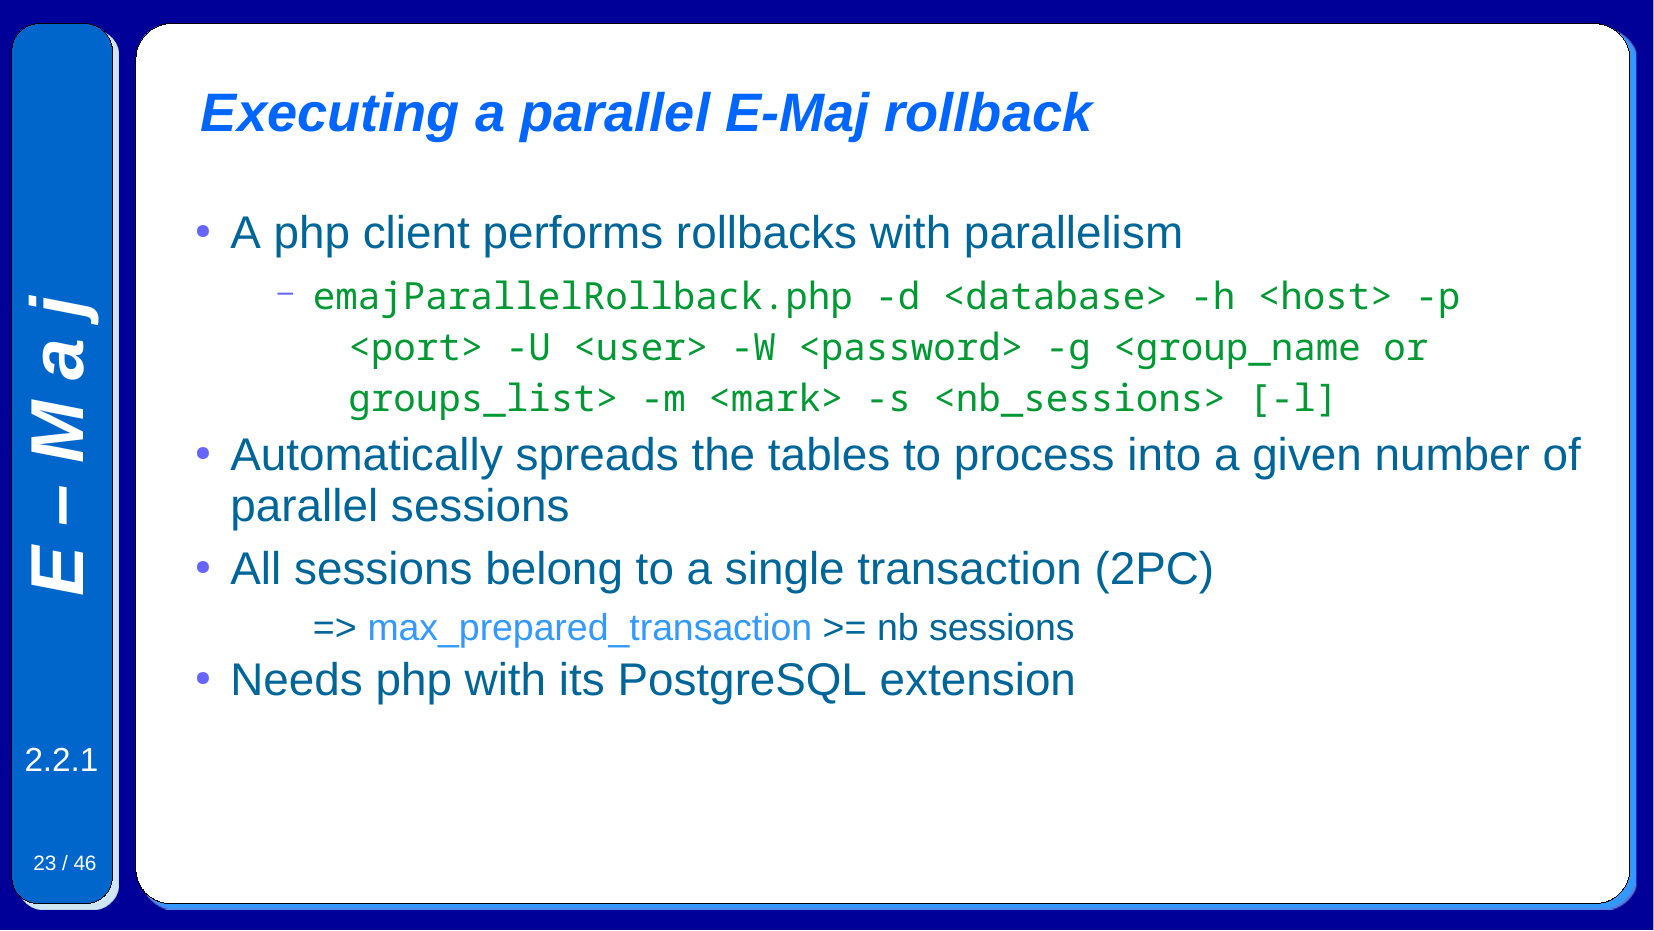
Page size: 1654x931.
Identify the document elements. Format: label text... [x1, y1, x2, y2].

title Executing a parallel E-Maj rollback [200, 34, 1575, 191]
list A php client performs rollbacks with parallelism emajParallelRollback.php -d <database> -h <host> -p <port> -U <user> -W <password> -g <group_name or groups_list> -m <mark> -s <nb_sessions> [-l] Automatically spreads the tables to process into a given number of parallel sessions All sessions belong to a single transaction (2PC) => max_prepared_transaction >= nb sessions Needs php with its PostgreSQL extension [177, 206, 1587, 827]
